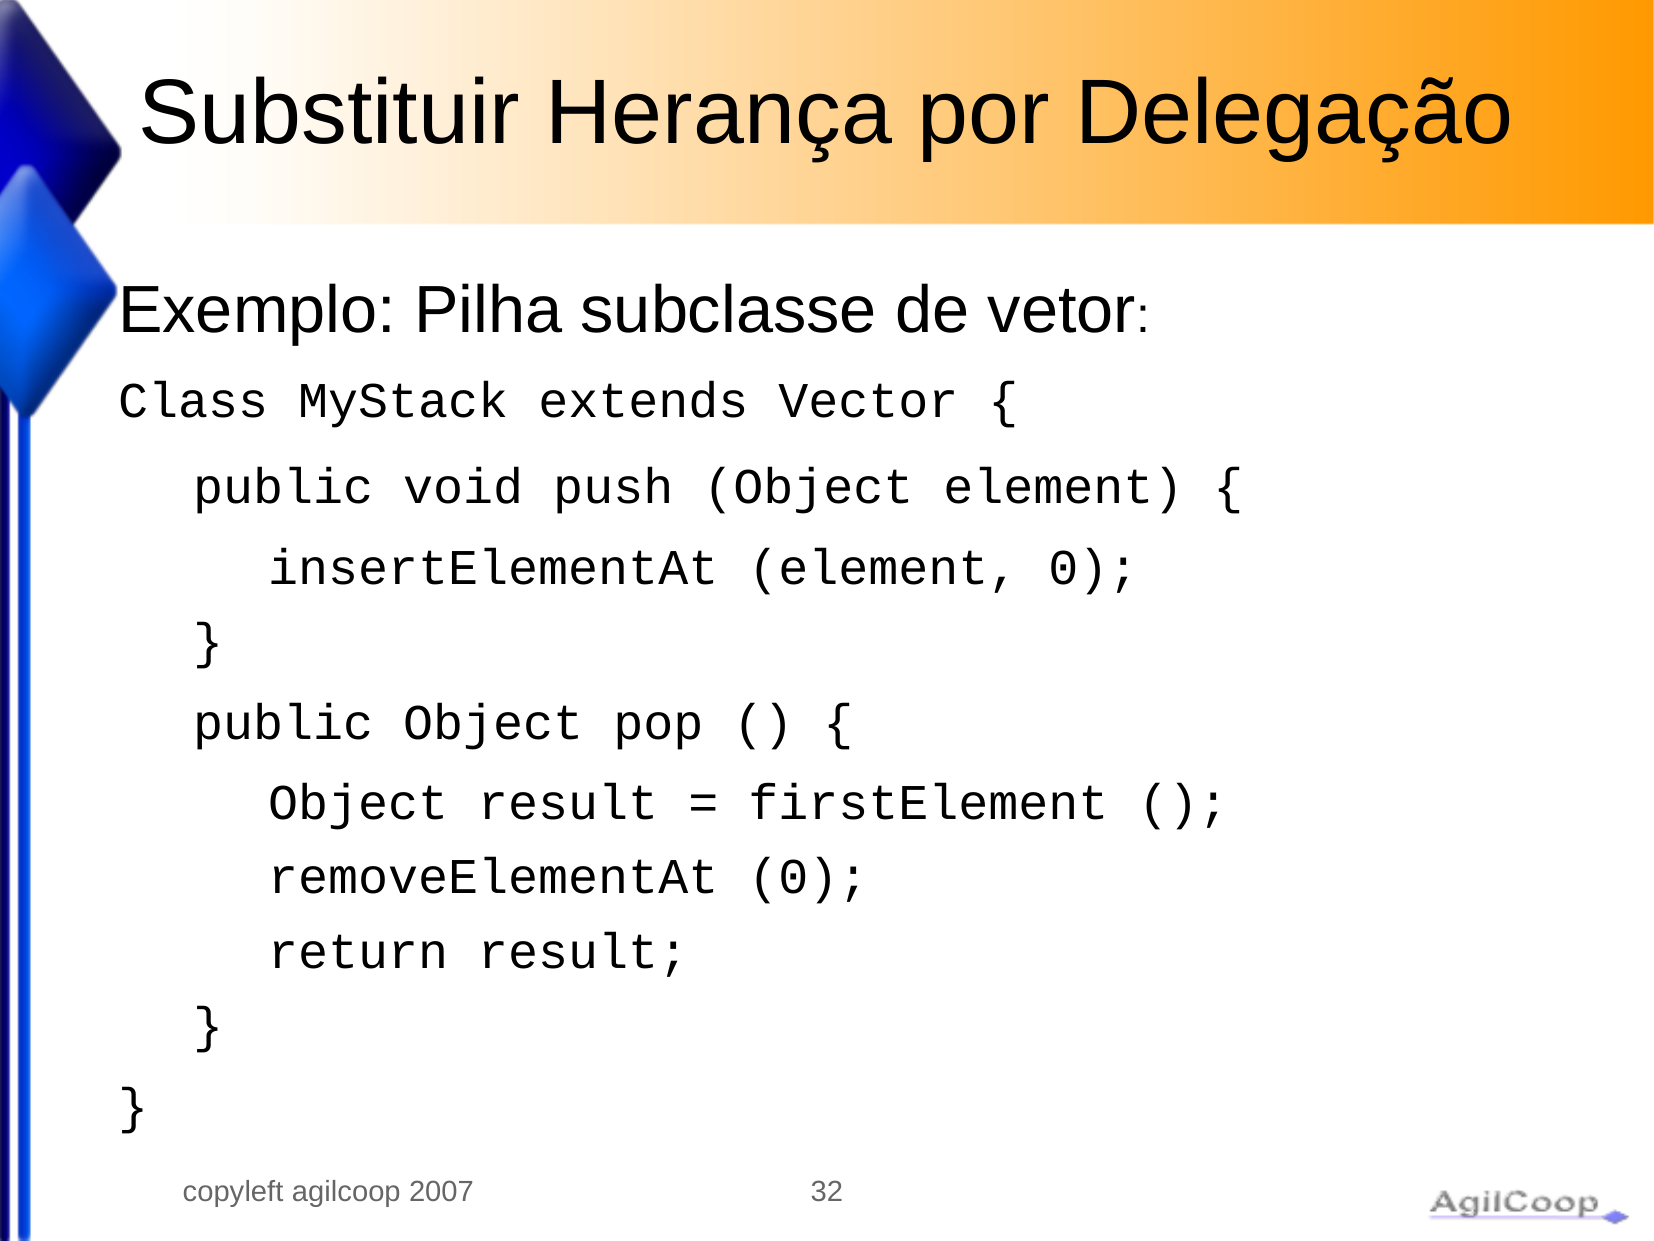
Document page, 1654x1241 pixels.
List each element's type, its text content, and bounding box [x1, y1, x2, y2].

list Exemplo: Pilha subclasse de vetor: Class MyStack extends Vector { public void push (Object element) { insertElementAt (element, 0); } public Object pop () { Object result = firstElement (); removeElementAt (0); return result; } } [118, 271, 1607, 1139]
picture [0, 0, 1654, 1241]
title Substituir Herança por Delegação [82, 8, 1571, 216]
